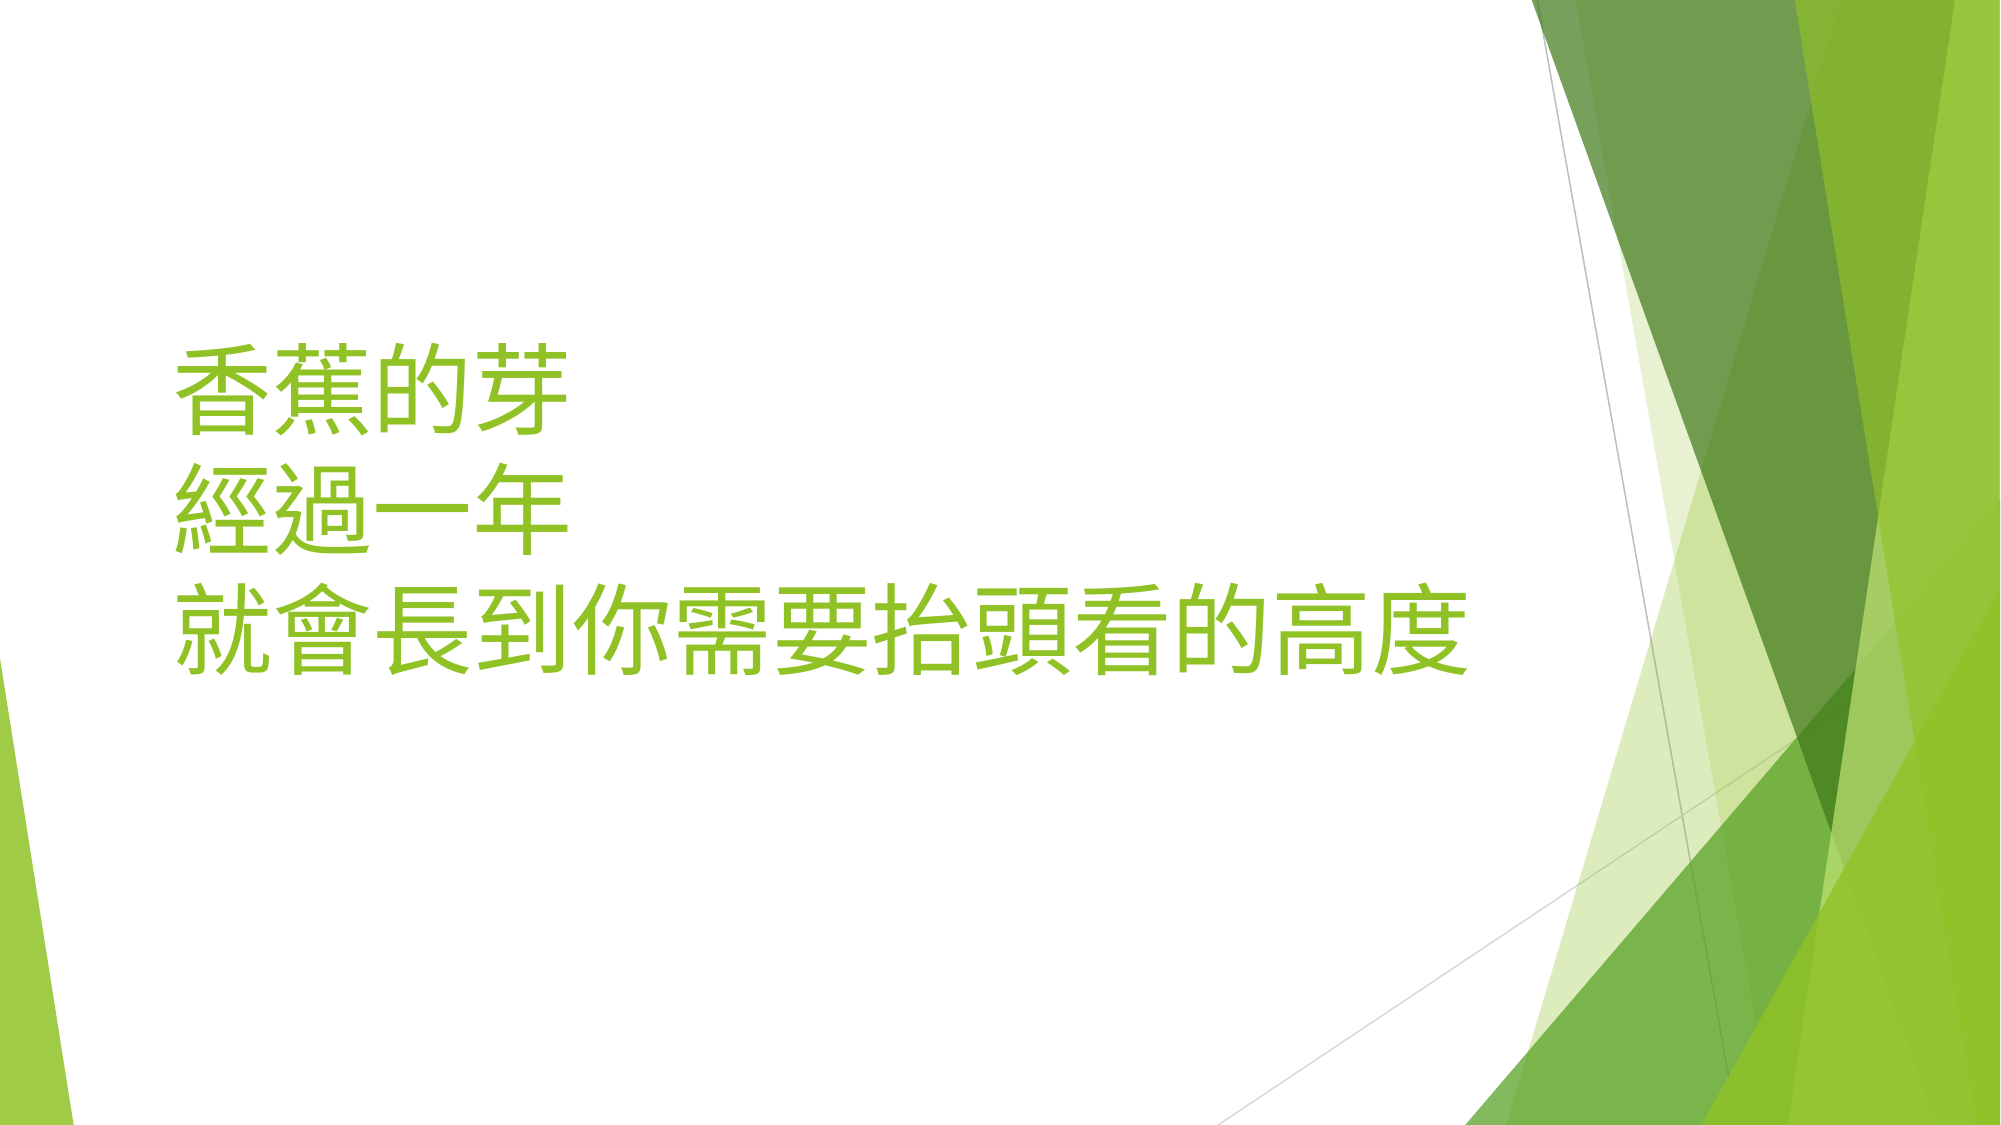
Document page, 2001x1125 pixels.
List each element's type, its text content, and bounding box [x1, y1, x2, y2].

text_box 香蕉的芽 經過一年 就會長到你需要抬頭看的高度 [157, 319, 1568, 620]
